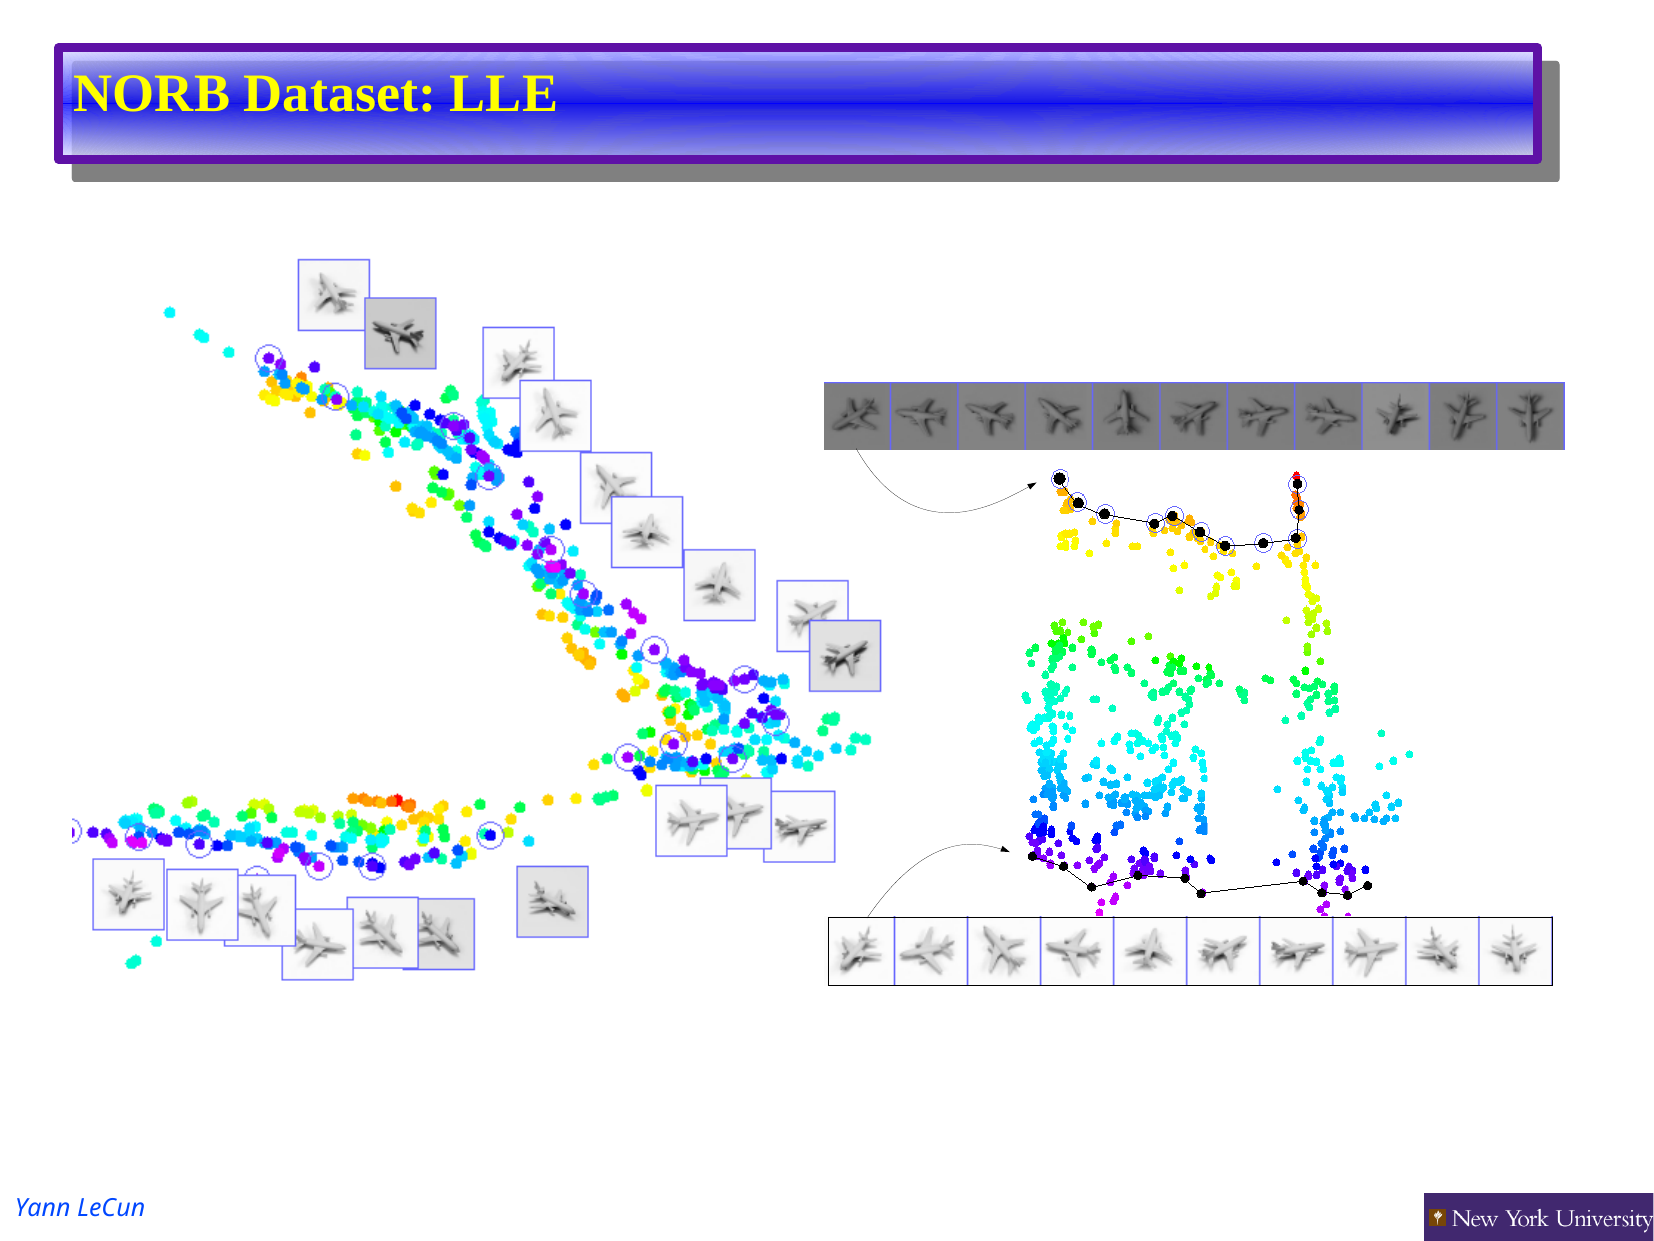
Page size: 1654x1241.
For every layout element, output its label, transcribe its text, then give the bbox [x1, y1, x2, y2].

text_box [1343, 891, 1352, 900]
text_box [1099, 508, 1110, 519]
text_box [1294, 505, 1304, 515]
picture [829, 918, 1552, 985]
text_box [1028, 852, 1037, 861]
text_box [1299, 877, 1308, 886]
text_box [1220, 541, 1230, 551]
text_box [1258, 538, 1268, 548]
text_box [1167, 511, 1177, 521]
text_box [1133, 871, 1142, 880]
text_box [1053, 472, 1066, 485]
picture [72, 248, 1565, 1009]
text_box [1317, 888, 1326, 897]
text_box [1291, 533, 1301, 543]
picture [869, 452, 1553, 917]
text_box [1149, 519, 1159, 529]
text_box [1195, 527, 1205, 537]
text_box [1363, 881, 1372, 890]
picture [1424, 1193, 1654, 1241]
text_box [1073, 497, 1084, 508]
text_box [1059, 862, 1068, 871]
text_box NORB Dataset: LLE [58, 47, 1538, 160]
text_box [1293, 479, 1302, 489]
text_box [1196, 889, 1206, 898]
text_box [1180, 874, 1189, 883]
text_box [1087, 882, 1096, 892]
